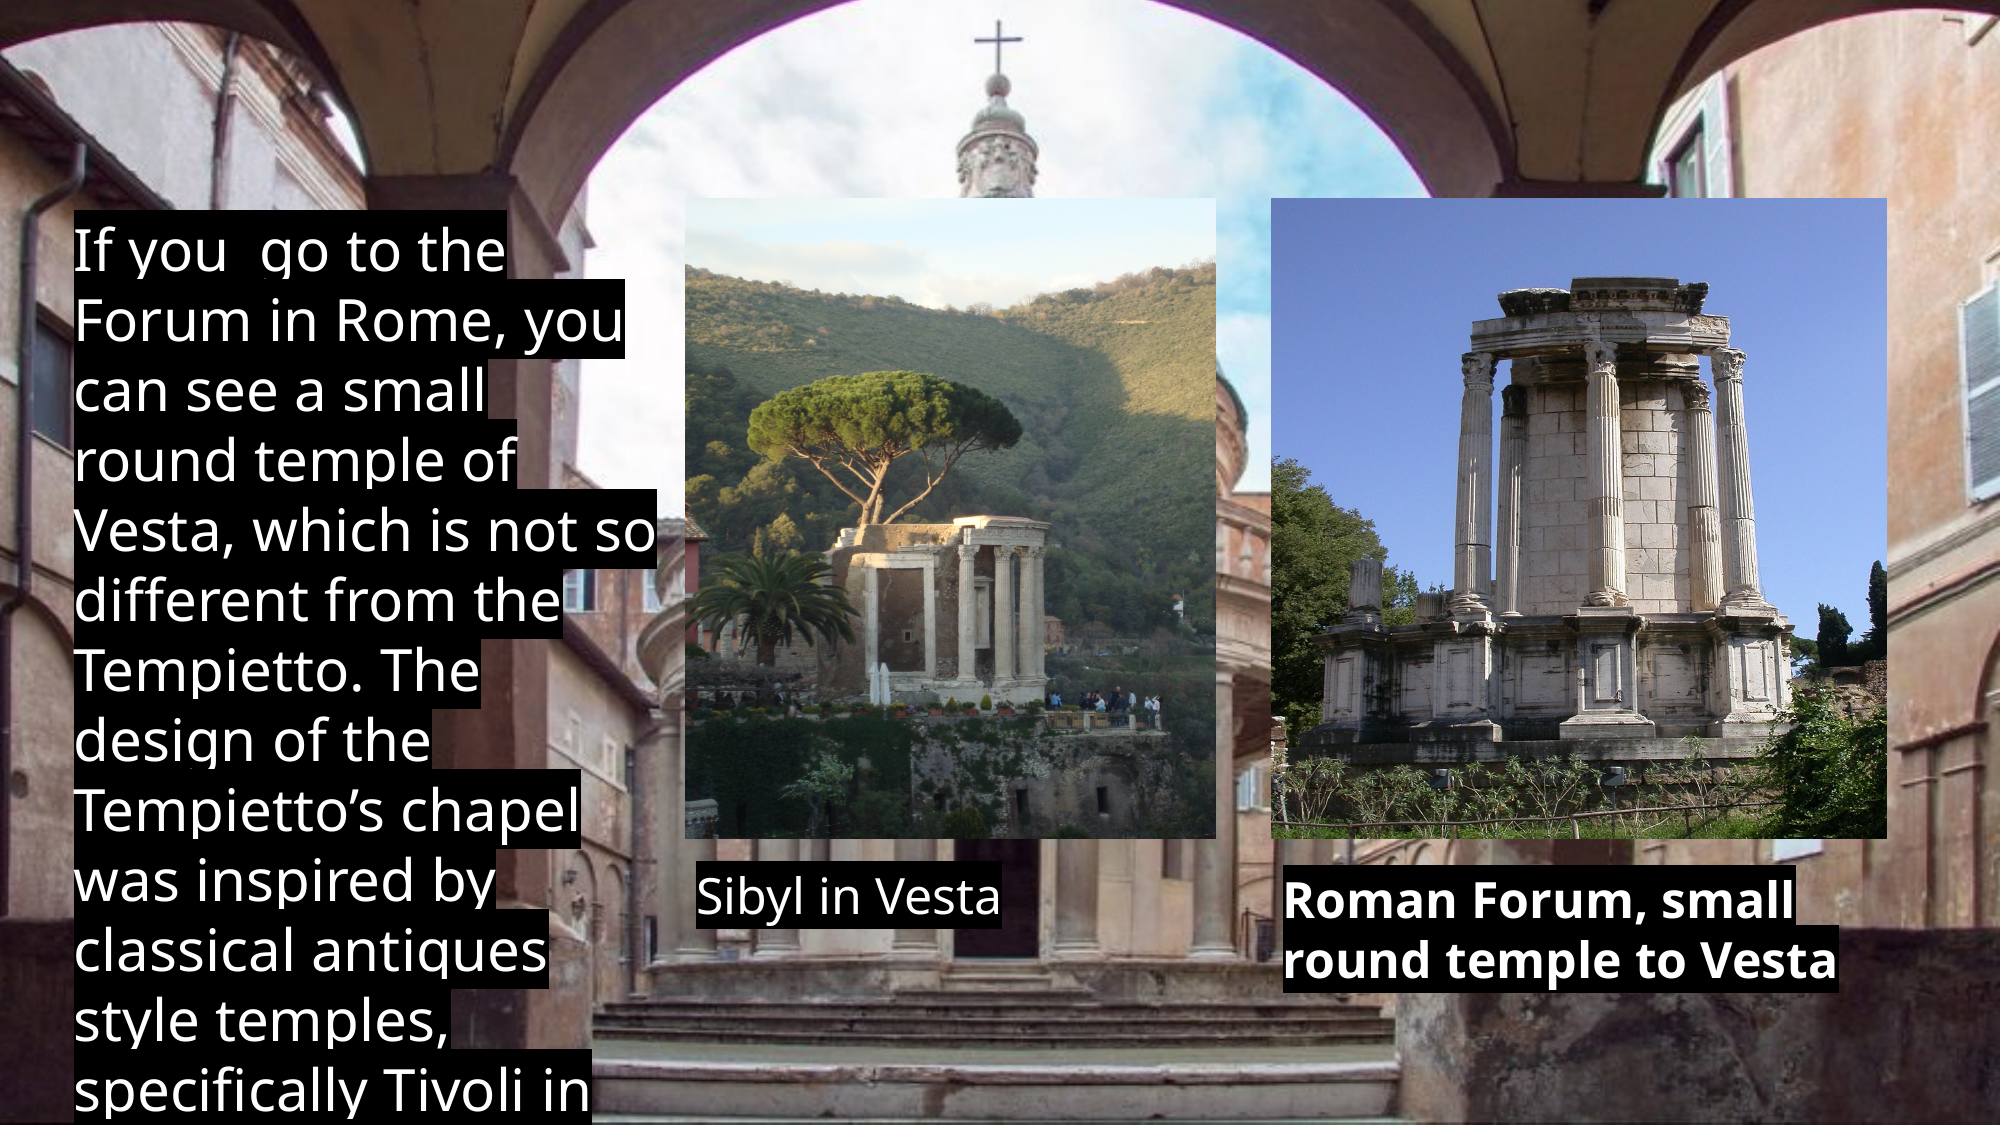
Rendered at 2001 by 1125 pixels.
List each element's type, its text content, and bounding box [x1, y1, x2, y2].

text_box Sibyl in Vesta [681, 856, 1099, 933]
text_box Roman Forum, small round temple to Vesta [1267, 860, 1859, 997]
picture [0, 0, 2000, 1125]
text_box If you go to the Forum in Rome, you can see a small round temple of Vesta, which is not so different from the Tempietto. The design of the Tempietto’s chapel was inspired by classical antiques style temples, specifically Tivoli in Rome and Sibyl in Vesta. [58, 205, 682, 999]
